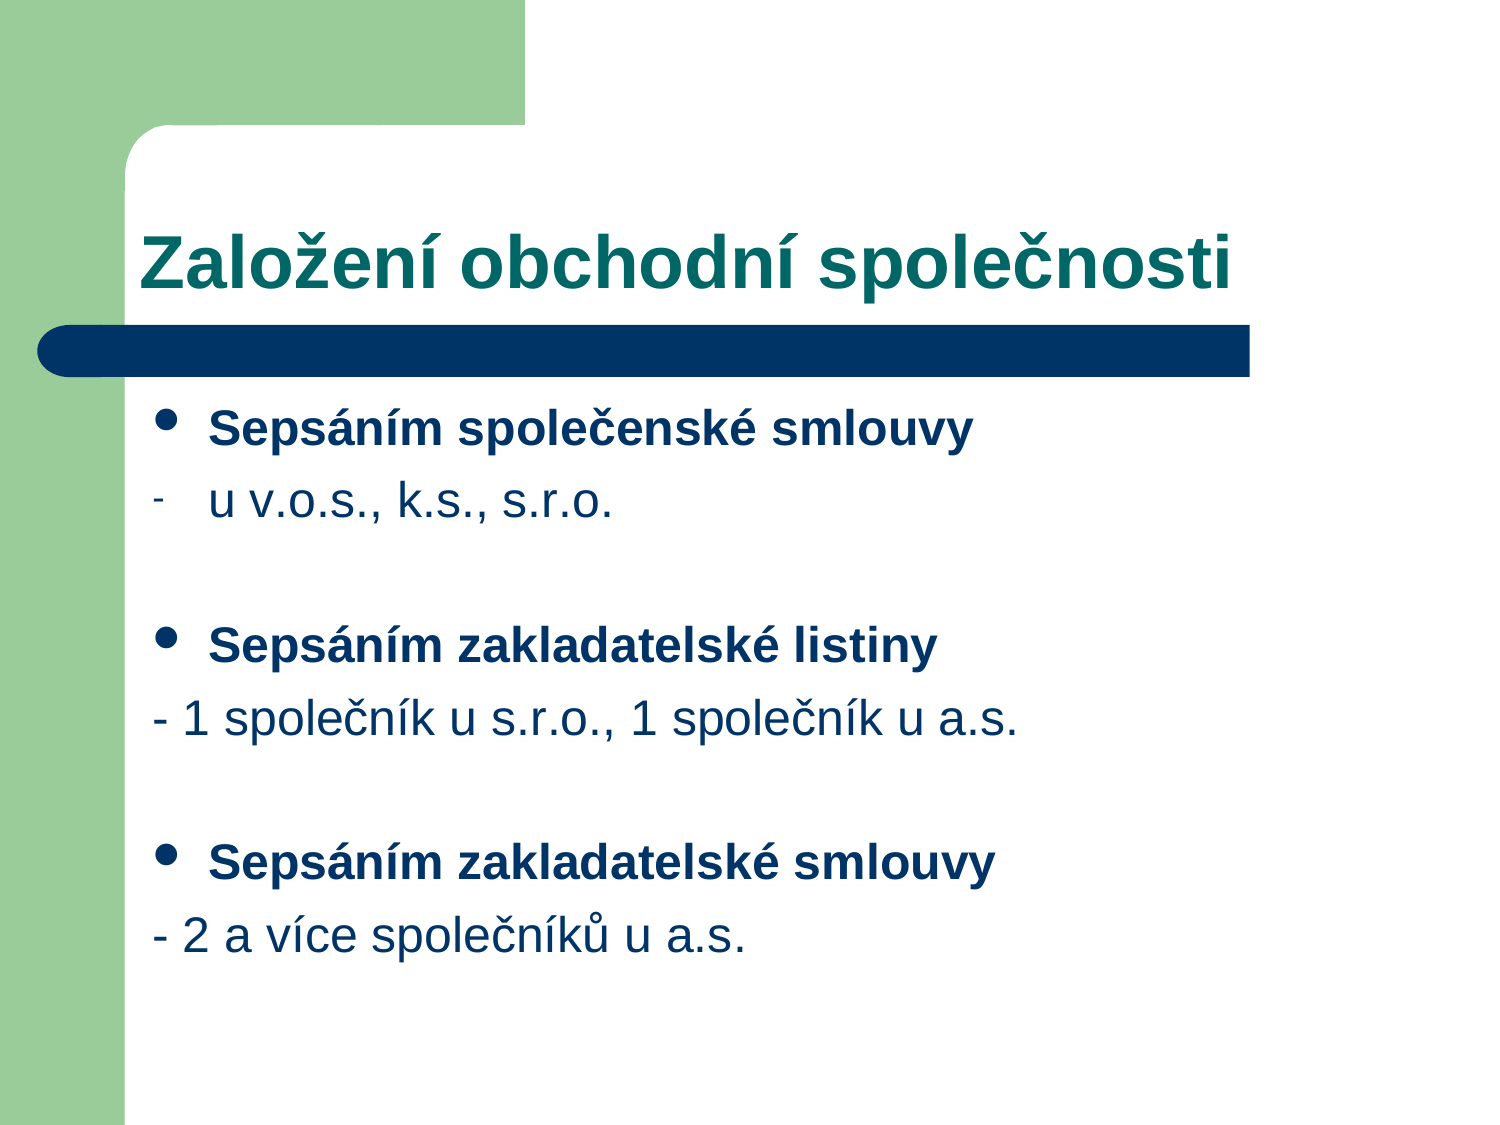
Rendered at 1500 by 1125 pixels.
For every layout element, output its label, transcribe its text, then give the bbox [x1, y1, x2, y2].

title Založení obchodní společnosti [124, 124, 1425, 313]
list Sepsáním společenské smlouvy u v.o.s., k.s., s.r.o. Sepsáním zakladatelské listiny - 1 společník u s.r.o., 1 společník u a.s. Sepsáním zakladatelské smlouvy - 2 a více společníků u a.s. [137, 387, 1400, 999]
